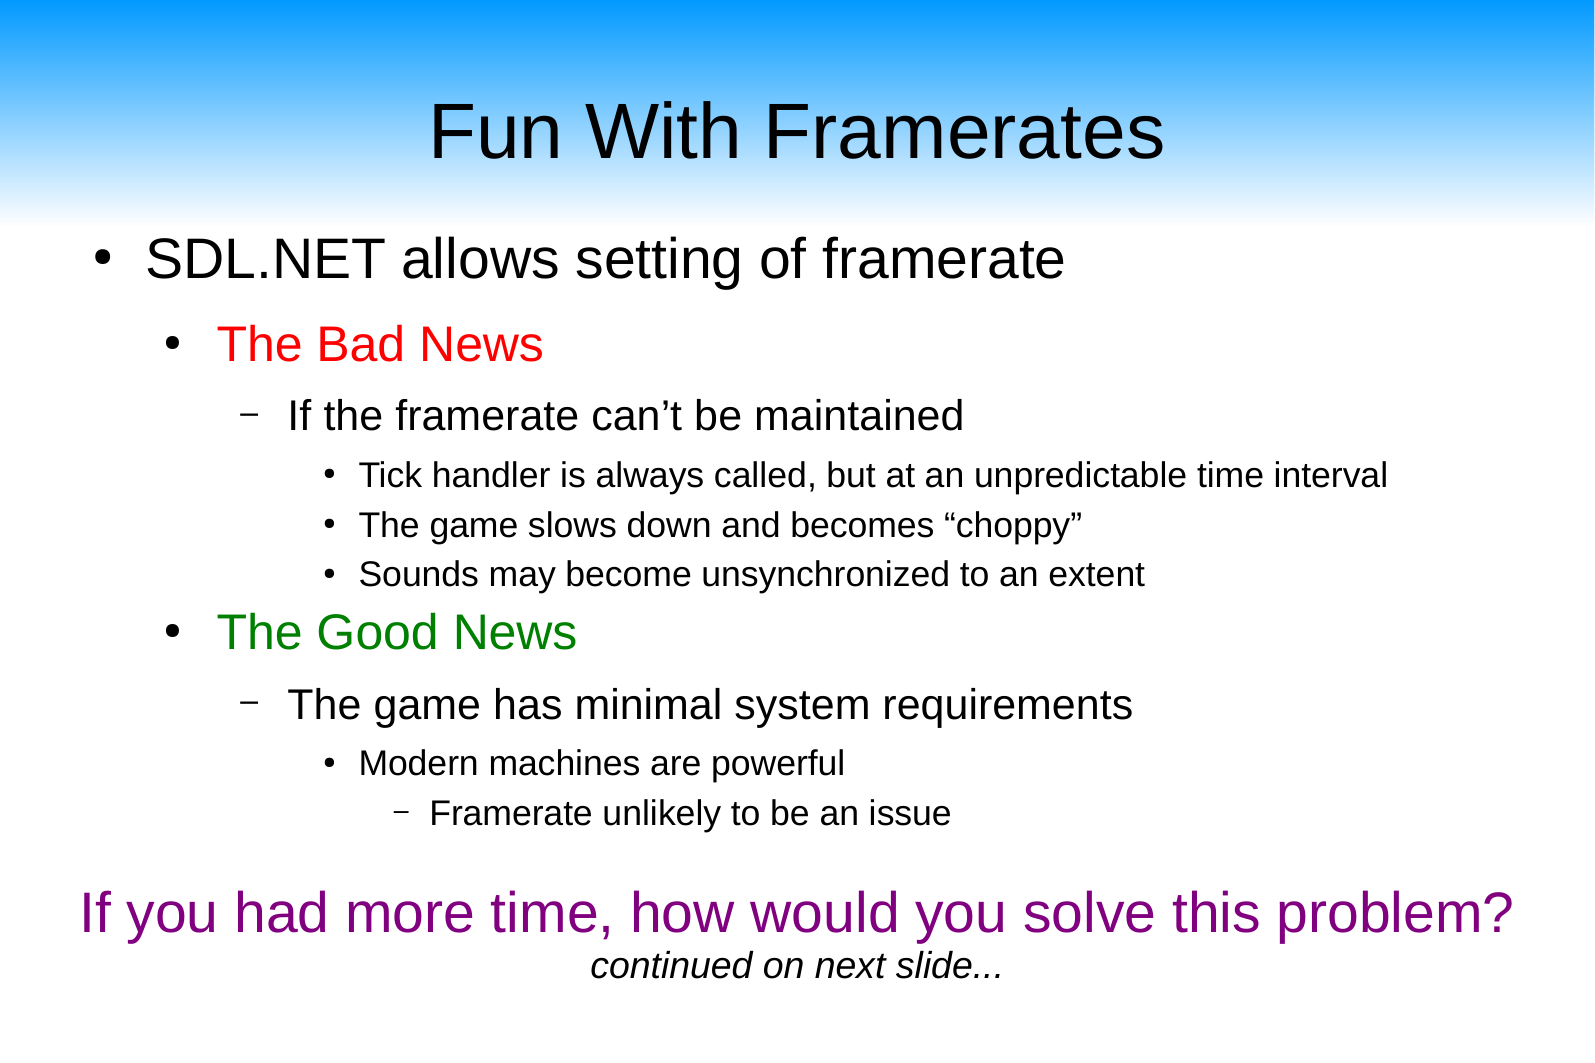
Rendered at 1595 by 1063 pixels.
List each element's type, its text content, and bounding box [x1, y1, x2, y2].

title Fun With Framerates [79, 42, 1515, 220]
list SDL.NET allows setting of framerate The Bad News If the framerate can’t be maintained Tick handler is always called, but at an unpredictable time interval The game slows down and becomes “choppy” Sounds may become unsynchronized to an extent The Good News The game has minimal system requirements Modern machines are powerful Framerate unlikely to be an issue [75, 227, 1538, 832]
text_box [0, 0, 1595, 226]
text_box If you had more time, how would you solve this problem? continued on next slide... [28, 881, 1567, 987]
